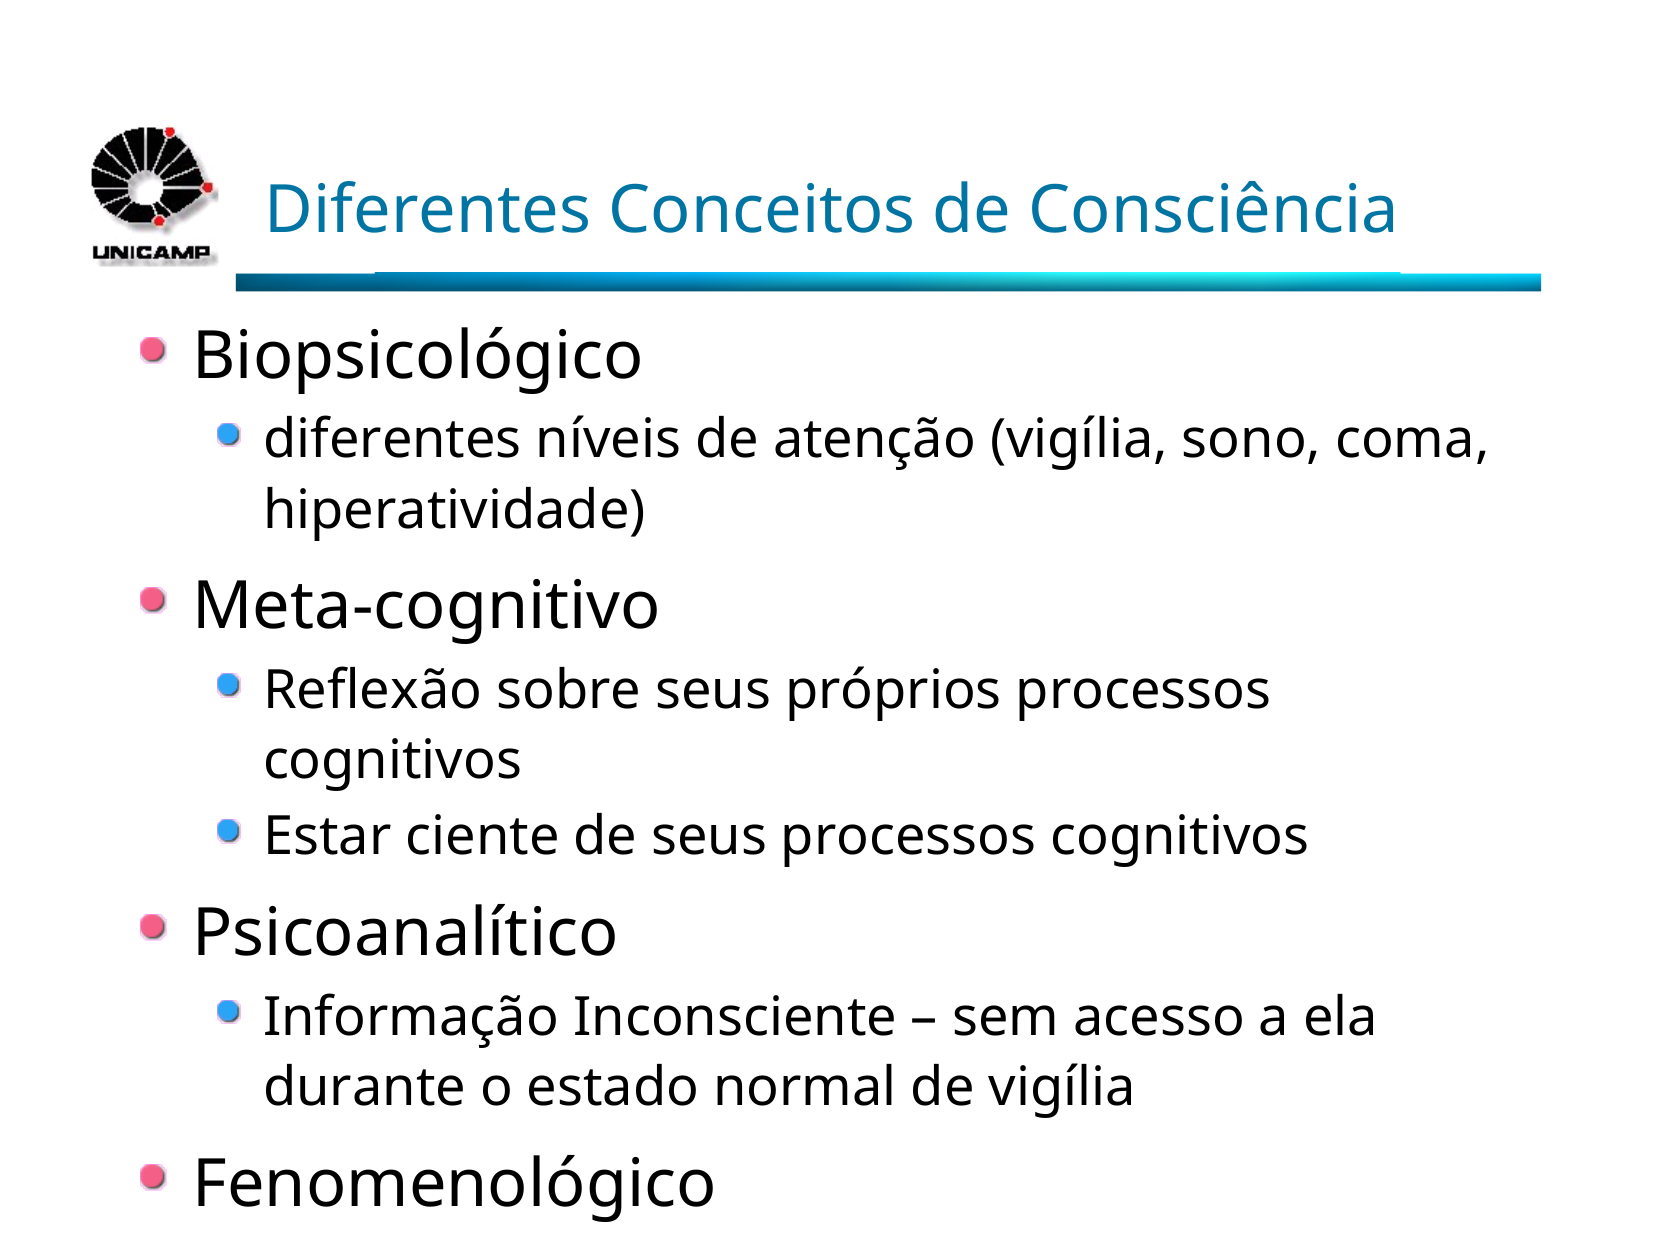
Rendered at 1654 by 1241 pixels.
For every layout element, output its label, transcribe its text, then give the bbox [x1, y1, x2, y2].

list Biopsicológico diferentes níveis de atenção (vigília, sono, coma, hiperatividade) Meta-cognitivo Reflexão sobre seus próprios processos cognitivos Estar ciente de seus processos cognitivos Psicoanalítico Informação Inconsciente – sem acesso a ela durante o estado normal de vigília Fenomenológico O que é “experienciar” alguma coisa ? Aspectos da experiência individual, subjetiva [121, 309, 1534, 1206]
picture [125, 272, 1654, 295]
title Diferentes Conceitos de Consciência [264, 42, 1534, 250]
